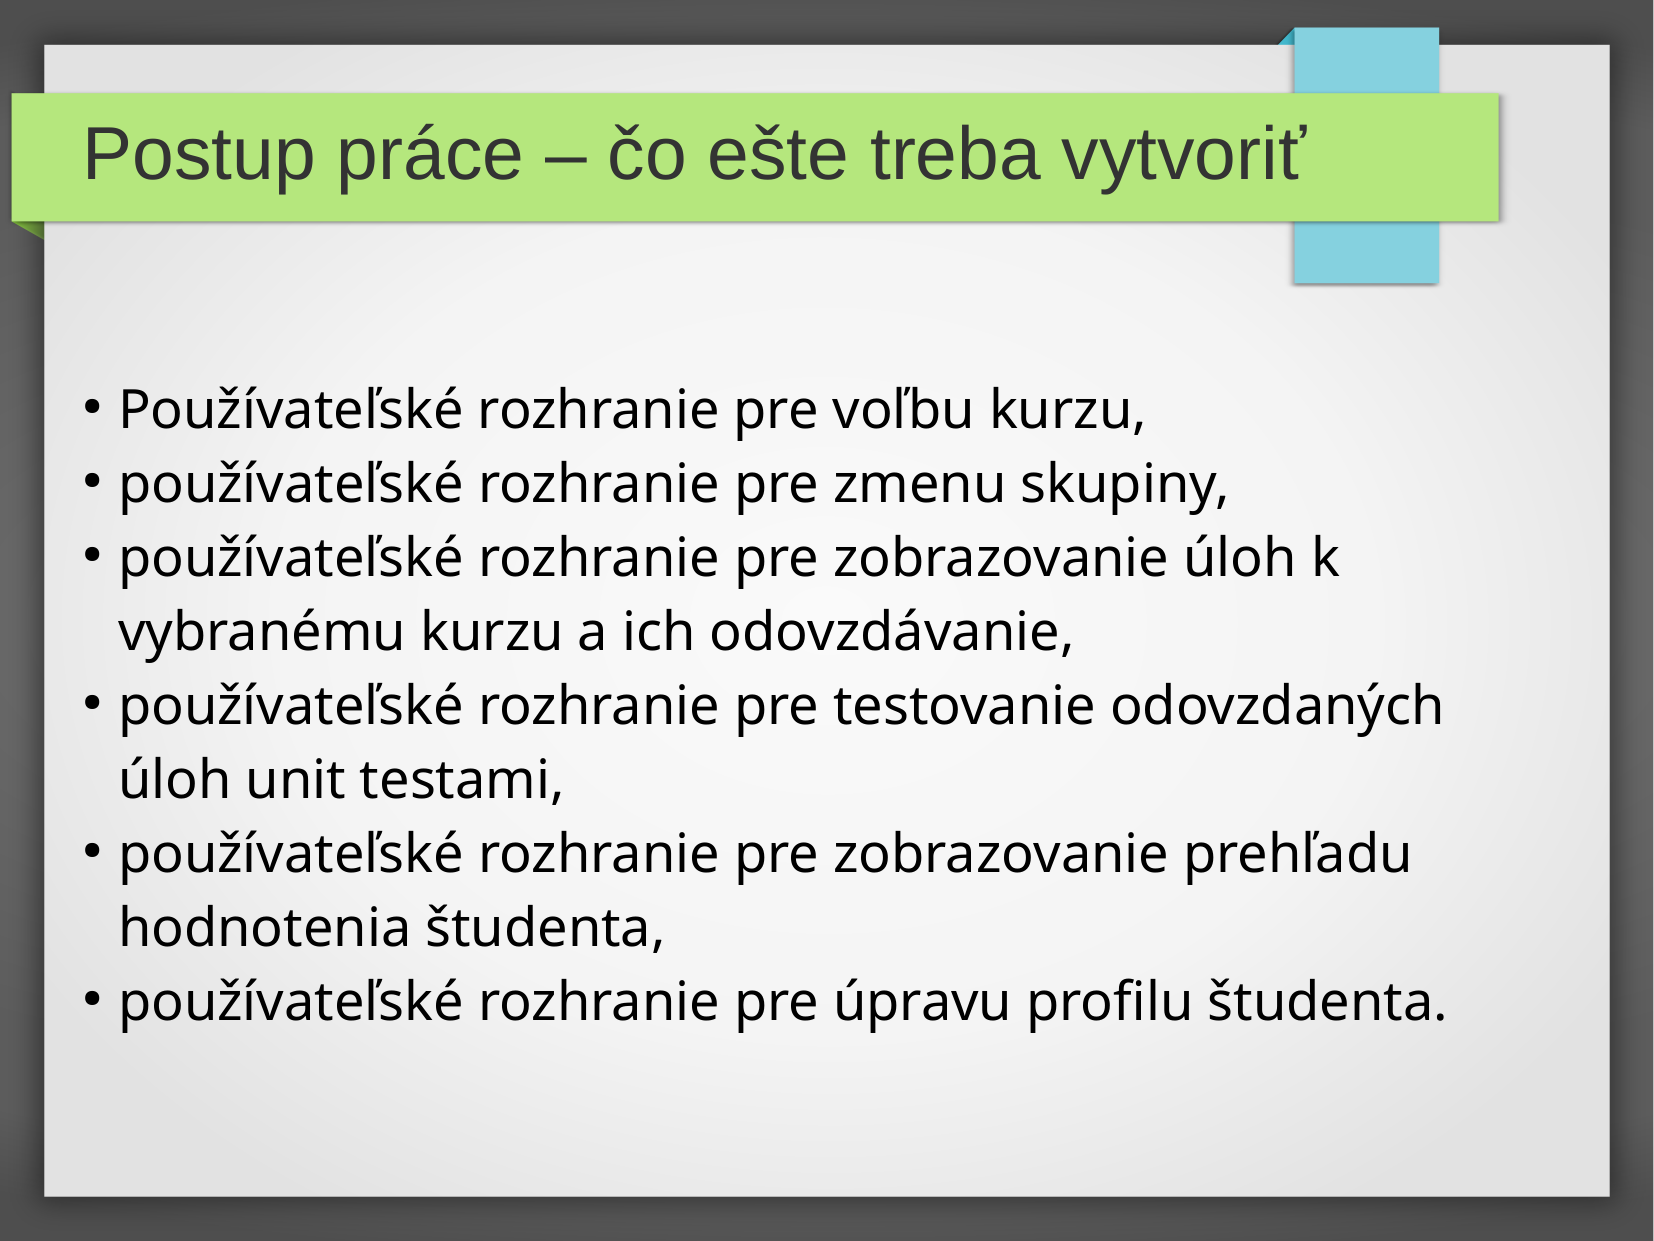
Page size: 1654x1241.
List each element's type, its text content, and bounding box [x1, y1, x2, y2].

title Postup práce – čo ešte treba vytvoriť [82, 100, 1394, 207]
subtitle Používateľské rozhranie pre voľbu kurzu, používateľské rozhranie pre zmenu skupiny, používateľské rozhranie pre zobrazovanie úloh k vybranému kurzu a ich odovzdávanie, používateľské rozhranie pre testovanie odovzdaných úloh unit testami, používateľské rozhranie pre zobrazovanie prehľadu hodnotenia študenta, používateľské rozhranie pre úpravu profilu študenta. [82, 343, 1538, 1063]
picture [0, 0, 1654, 1241]
